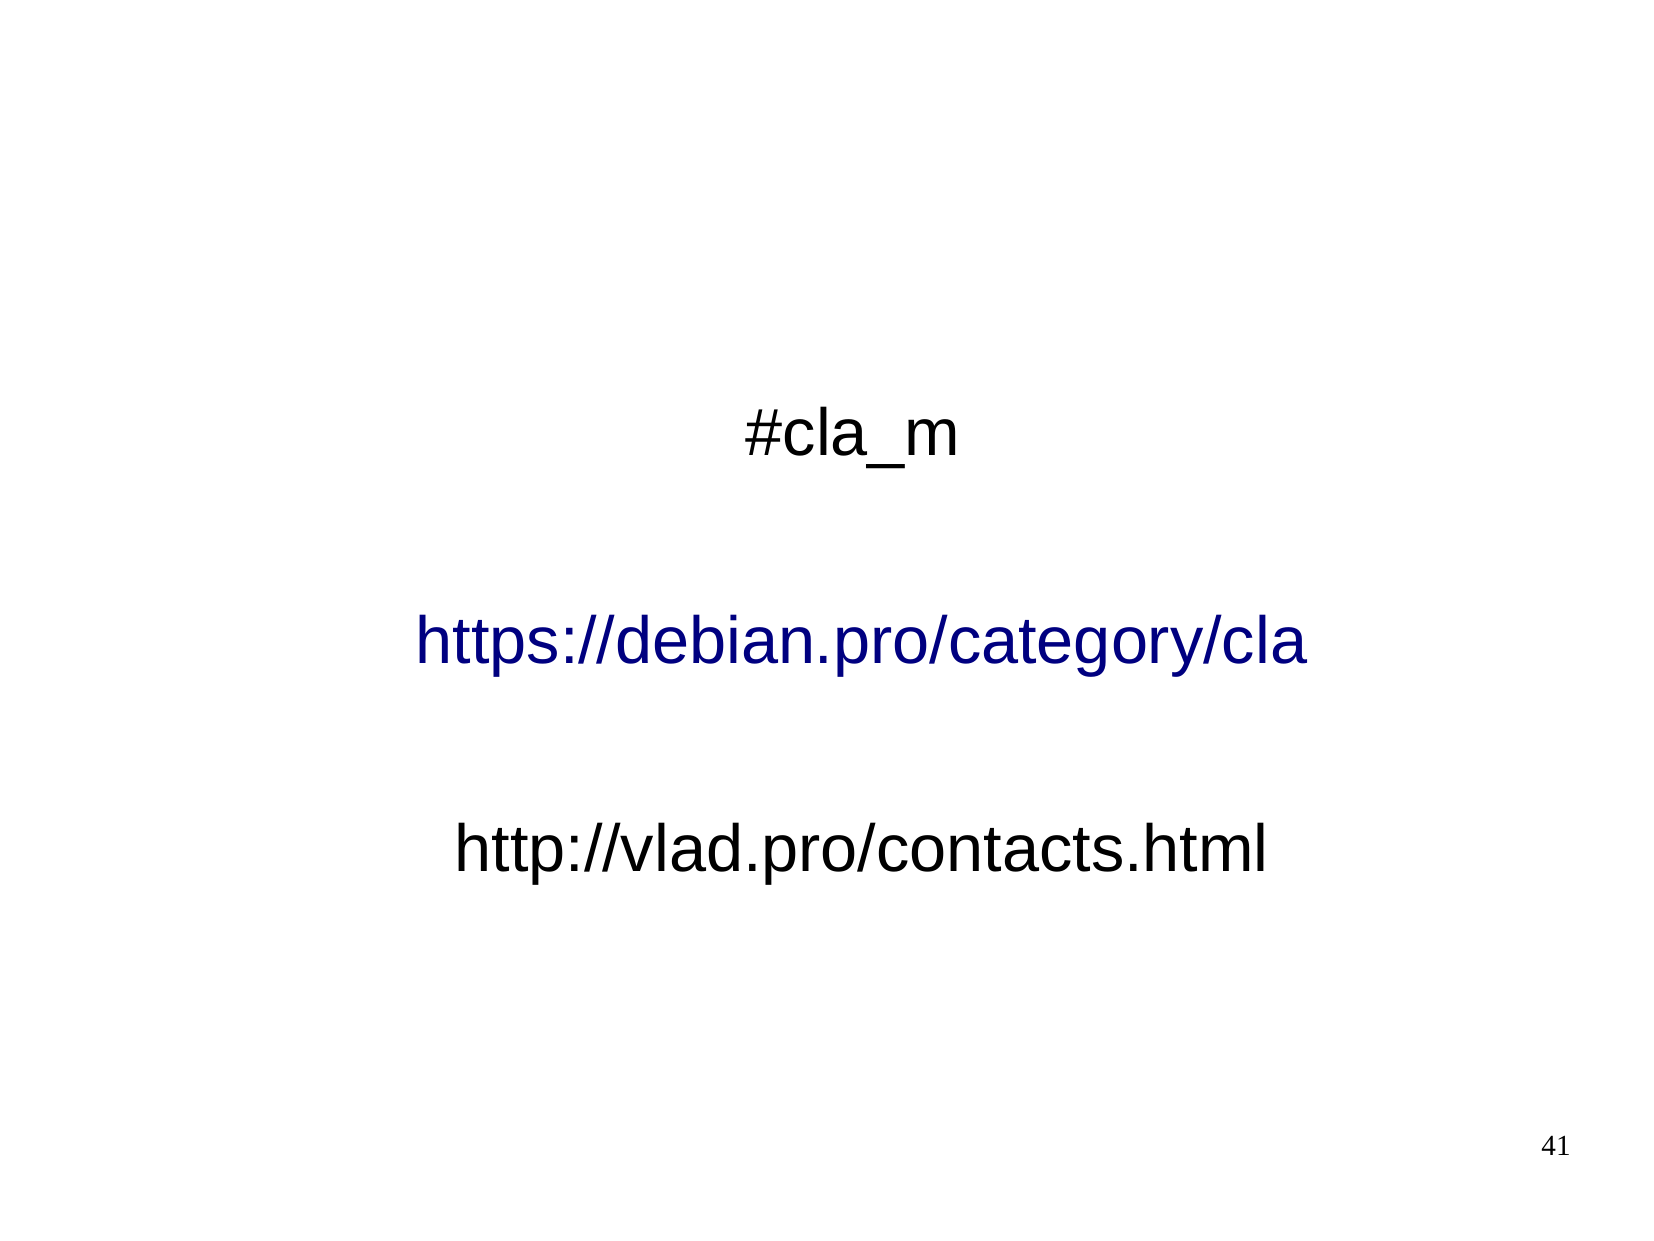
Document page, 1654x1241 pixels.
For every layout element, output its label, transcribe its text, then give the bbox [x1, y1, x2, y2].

list #cla_m https://debian.pro/category/cla http://vlad.pro/contacts.html [82, 290, 1571, 1109]
